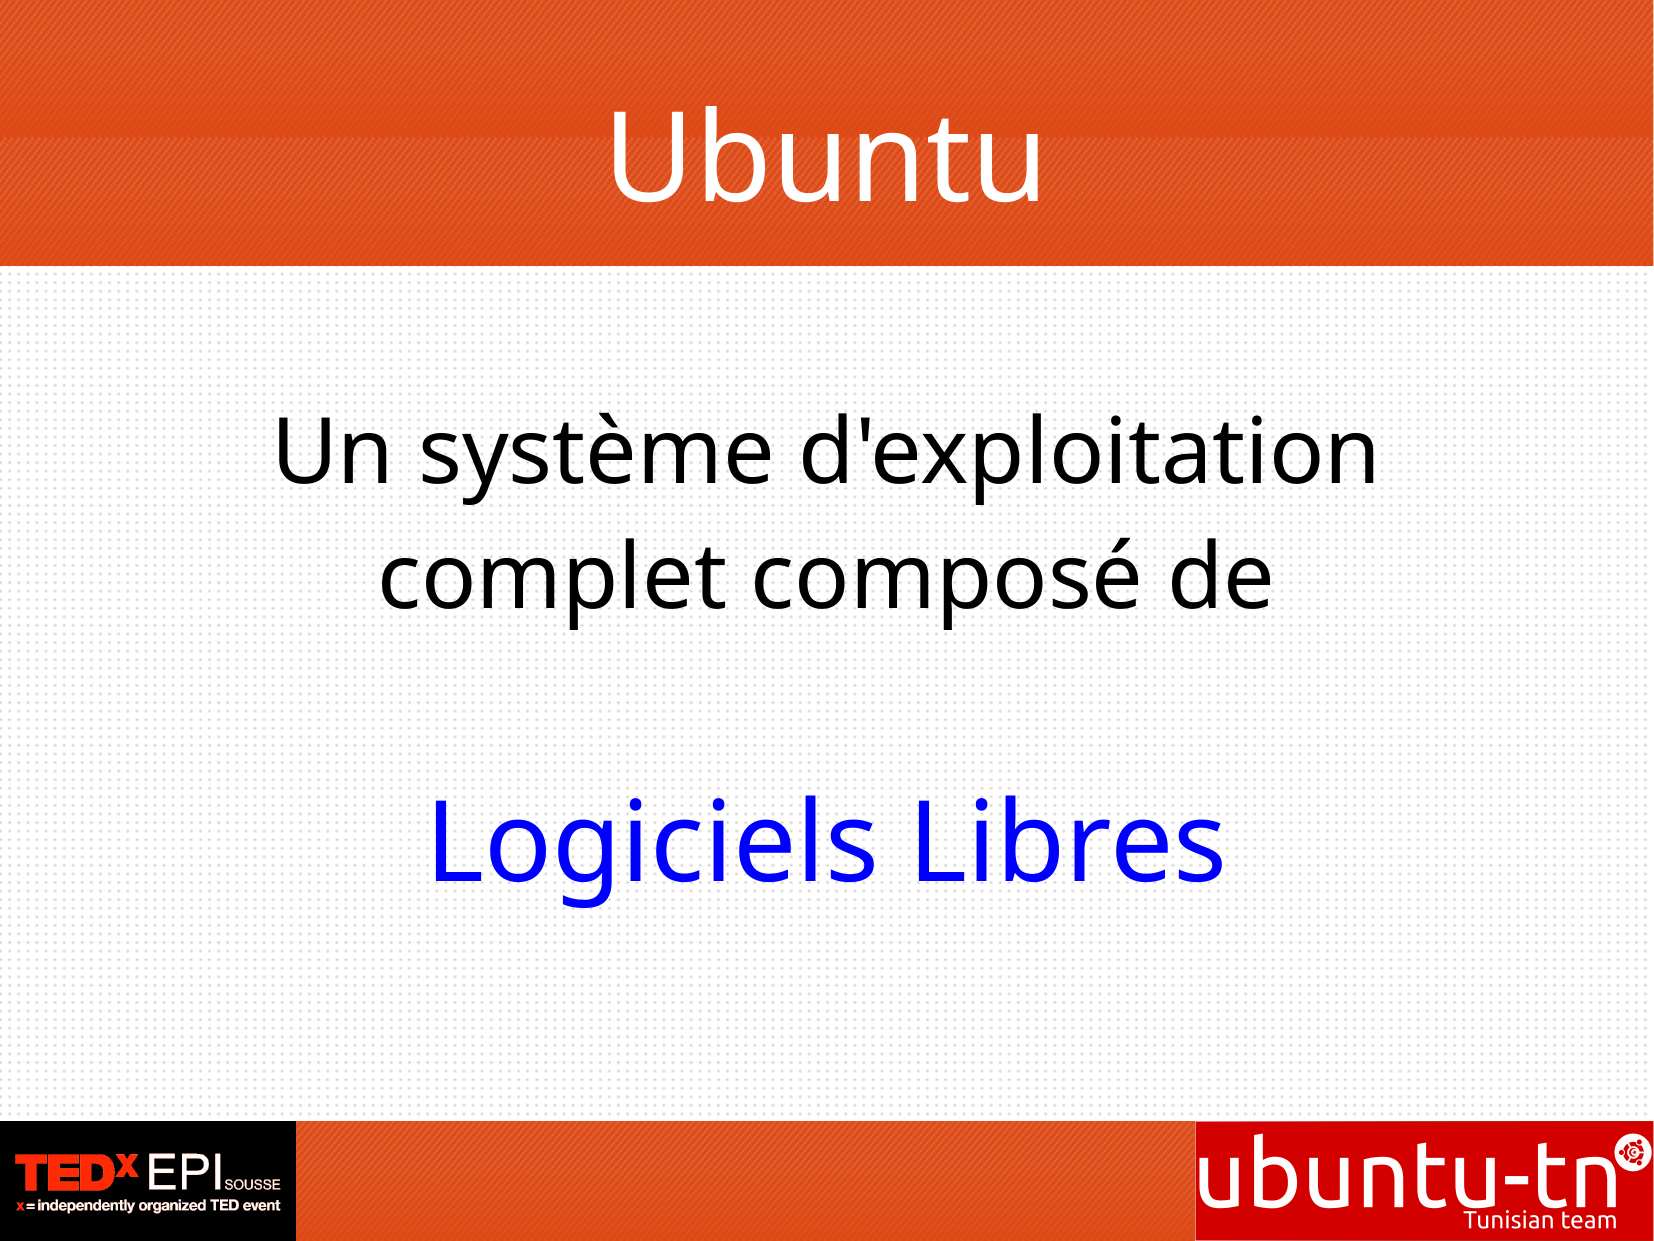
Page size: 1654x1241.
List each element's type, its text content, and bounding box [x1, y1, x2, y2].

title Ubuntu [82, 49, 1571, 257]
picture [0, 0, 1654, 1241]
subtitle Un système d'exploitation complet composé de Logiciels Libres [82, 290, 1571, 1010]
